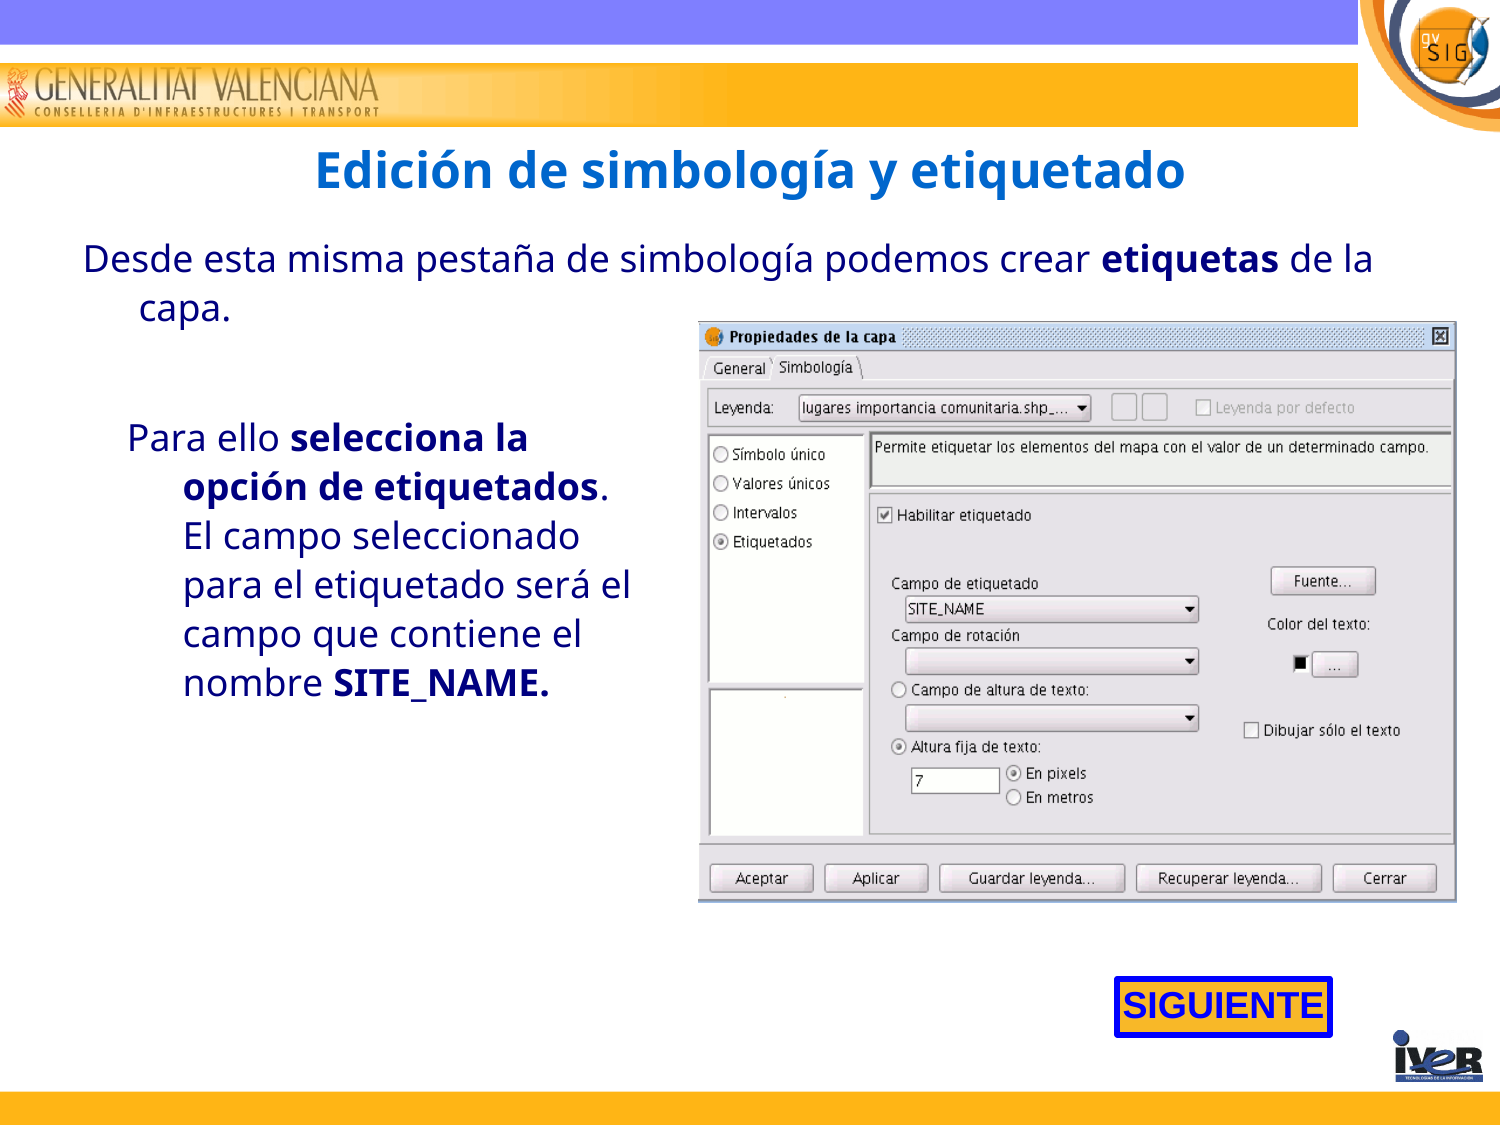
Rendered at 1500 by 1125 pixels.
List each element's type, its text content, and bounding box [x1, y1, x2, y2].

picture [1358, 0, 1500, 133]
title Edición de simbología y etiquetado [110, 86, 1391, 232]
text_box Desde esta misma pestaña de simbología podemos crear etiquetas de la capa. [82, 232, 1416, 341]
list Para ello selecciona la opción de etiquetados. El campo seleccionado para el etiquetado será el campo que contiene el nombre SITE_NAME. [126, 412, 646, 985]
picture [698, 321, 1457, 903]
text_box SIGUIENTE [1117, 978, 1330, 1035]
picture [1393, 1030, 1483, 1082]
